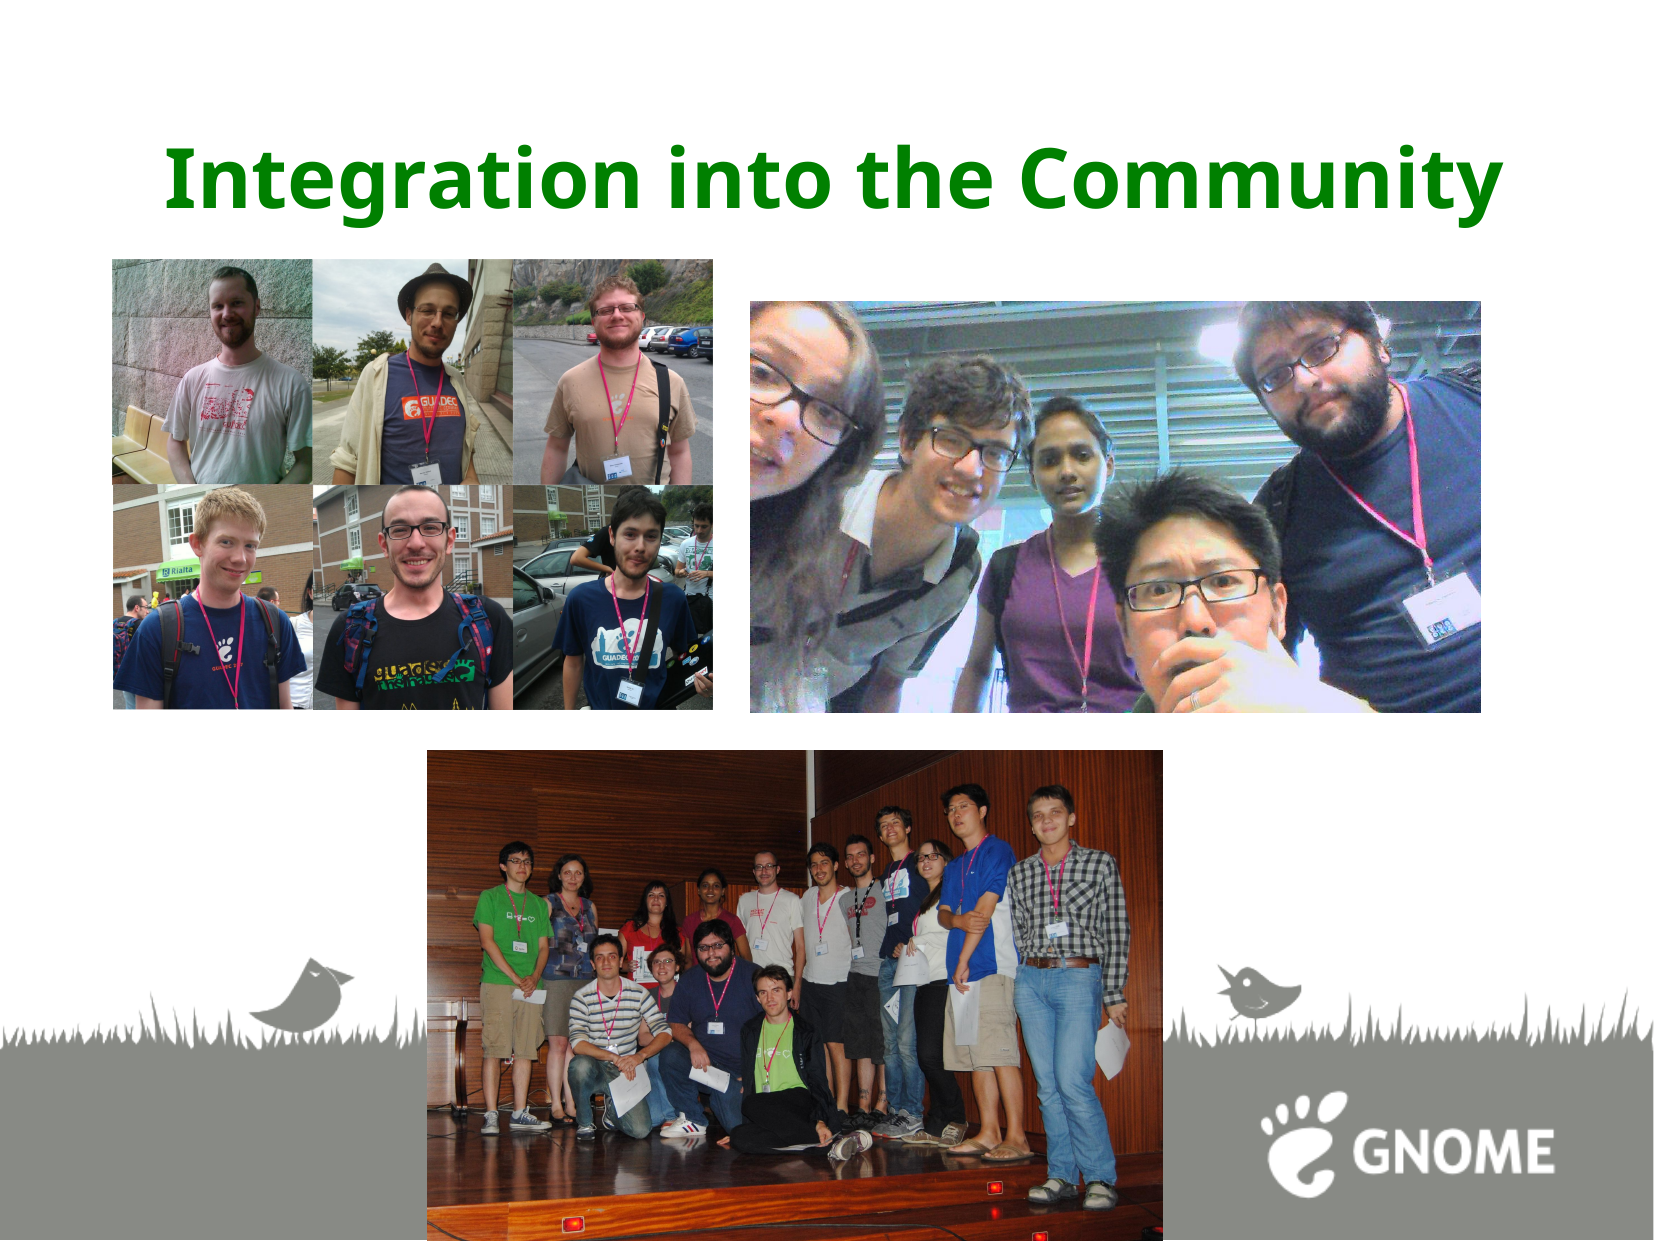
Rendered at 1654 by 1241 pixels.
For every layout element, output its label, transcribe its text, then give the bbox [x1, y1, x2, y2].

text_box Integration into the Community [150, 112, 1538, 239]
picture [0, 0, 1654, 1241]
